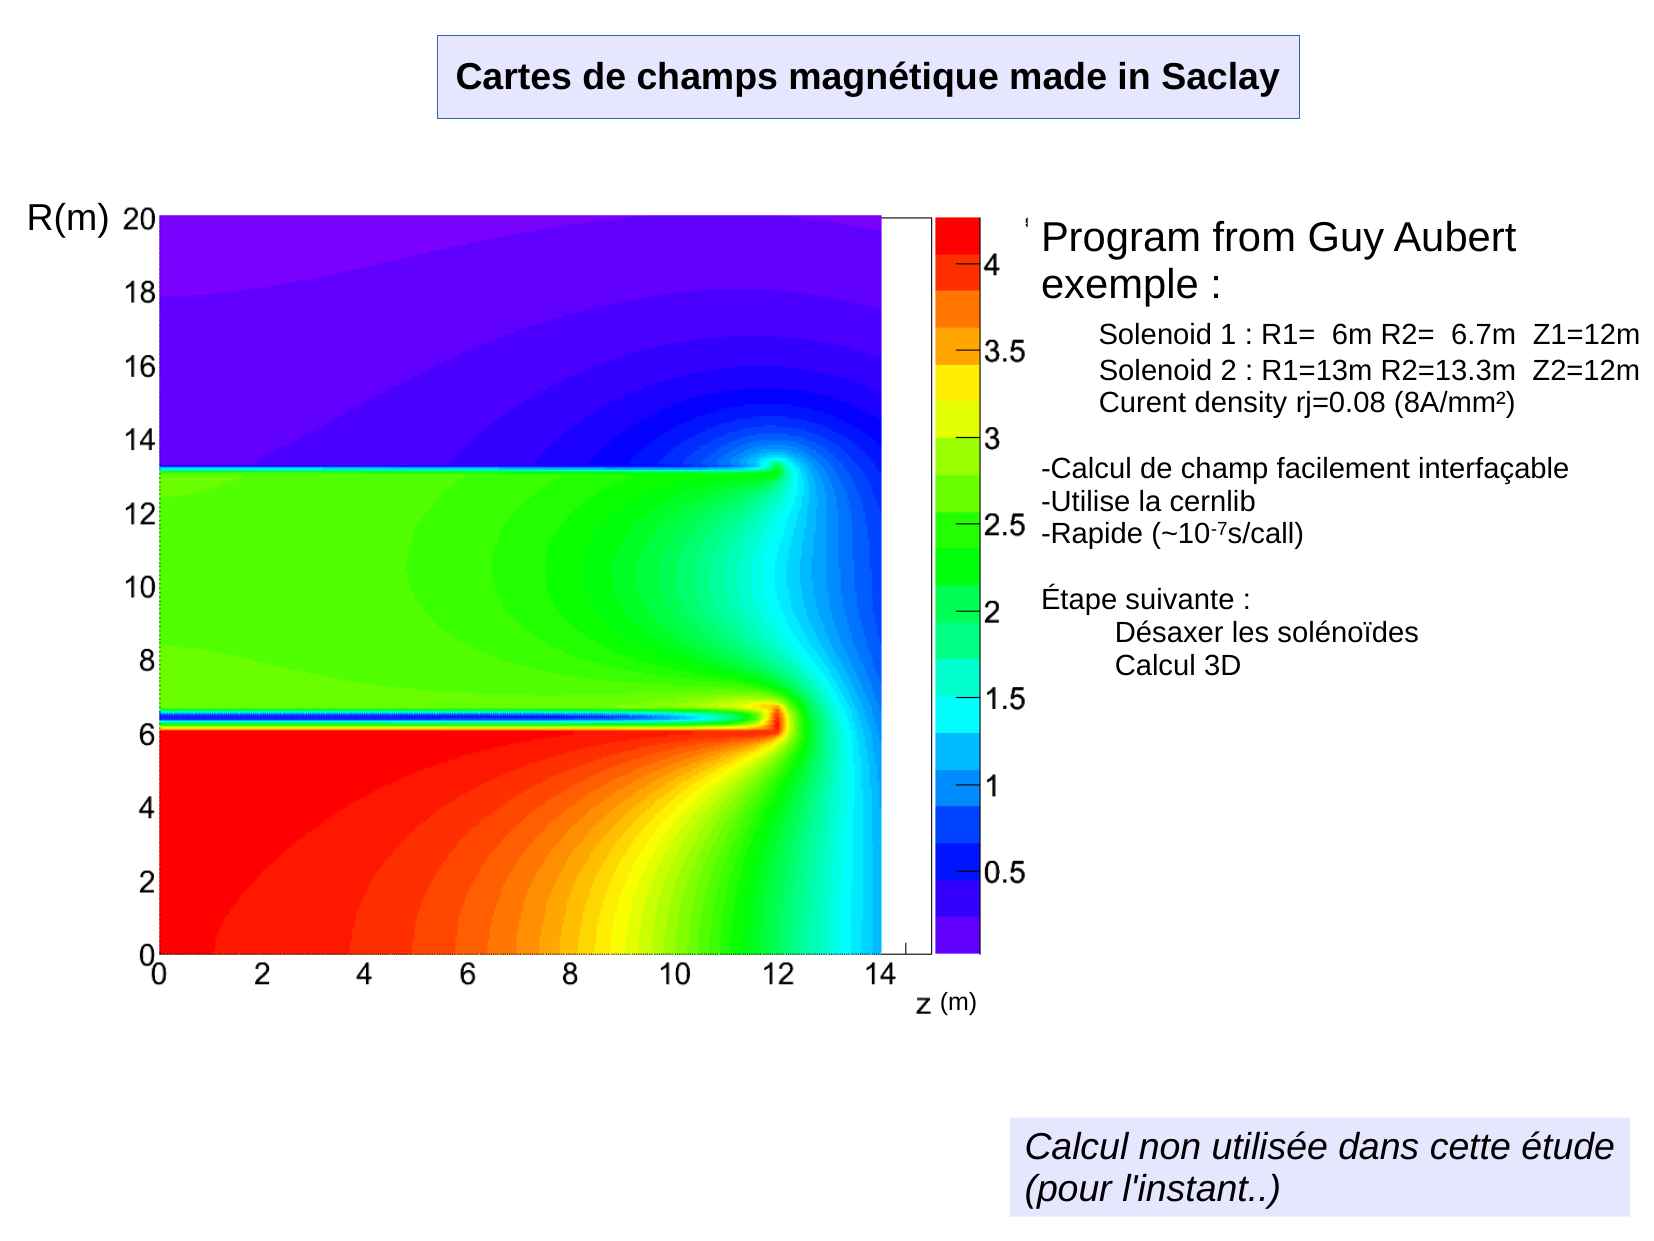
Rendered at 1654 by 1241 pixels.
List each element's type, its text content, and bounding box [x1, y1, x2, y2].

picture [70, 188, 1028, 1028]
text_box Program from Guy Aubert exemple : Solenoid 1 : R1= 6m R2= 6.7m Z1=12m Solenoid 2 : R1=13m R2=13.3m Z2=12m Curent density rj=0.08 (8A/mm²) -Calcul de champ facilement interfaçable -Utilise la cernlib -Rapide (~10-7s/call) Étape suivante : Désaxer les solénoïdes Calcul 3D [1026, 206, 1654, 724]
text_box (m) [925, 980, 993, 1024]
text_box R(m) [11, 188, 125, 246]
text_box Calcul non utilisée dans cette étude (pour l'instant..) [1009, 1117, 1630, 1217]
text_box Cartes de champs magnétique made in Saclay [437, 35, 1300, 119]
